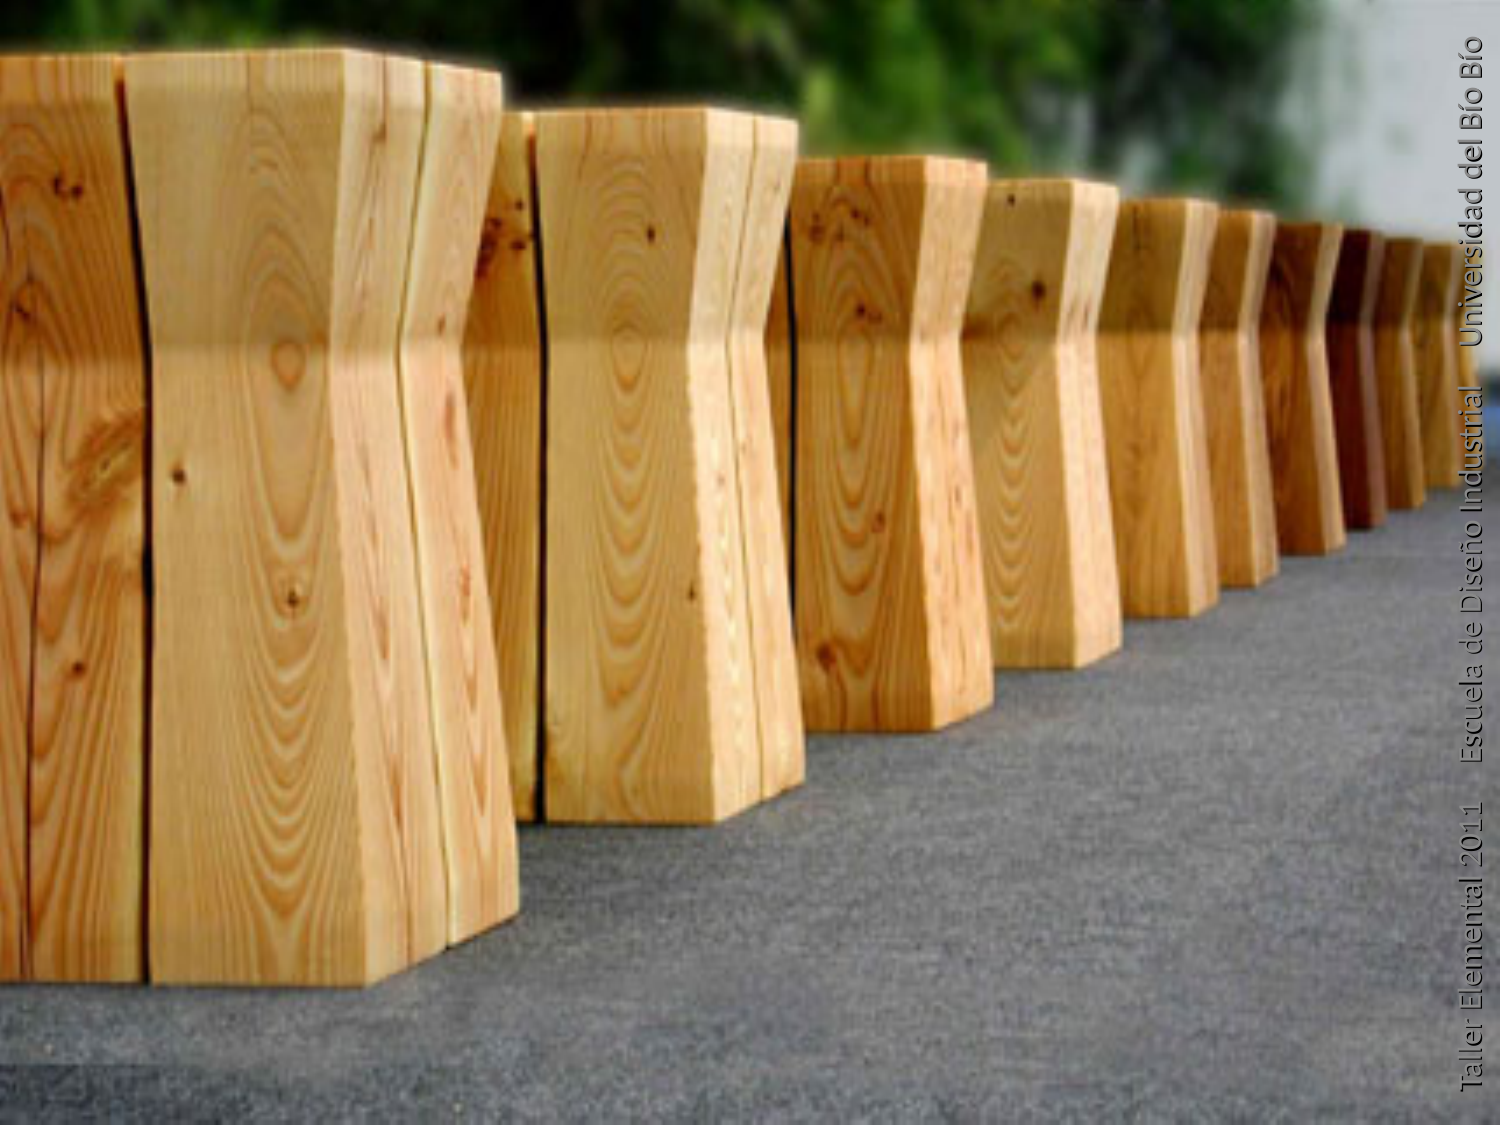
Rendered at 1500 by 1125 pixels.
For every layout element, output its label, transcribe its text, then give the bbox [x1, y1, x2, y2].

picture [0, 0, 1500, 1125]
text_box Taller Elemental 2011 Escuela de Diseño Industrial Universidad del Bío Bío [1435, 0, 1500, 1106]
